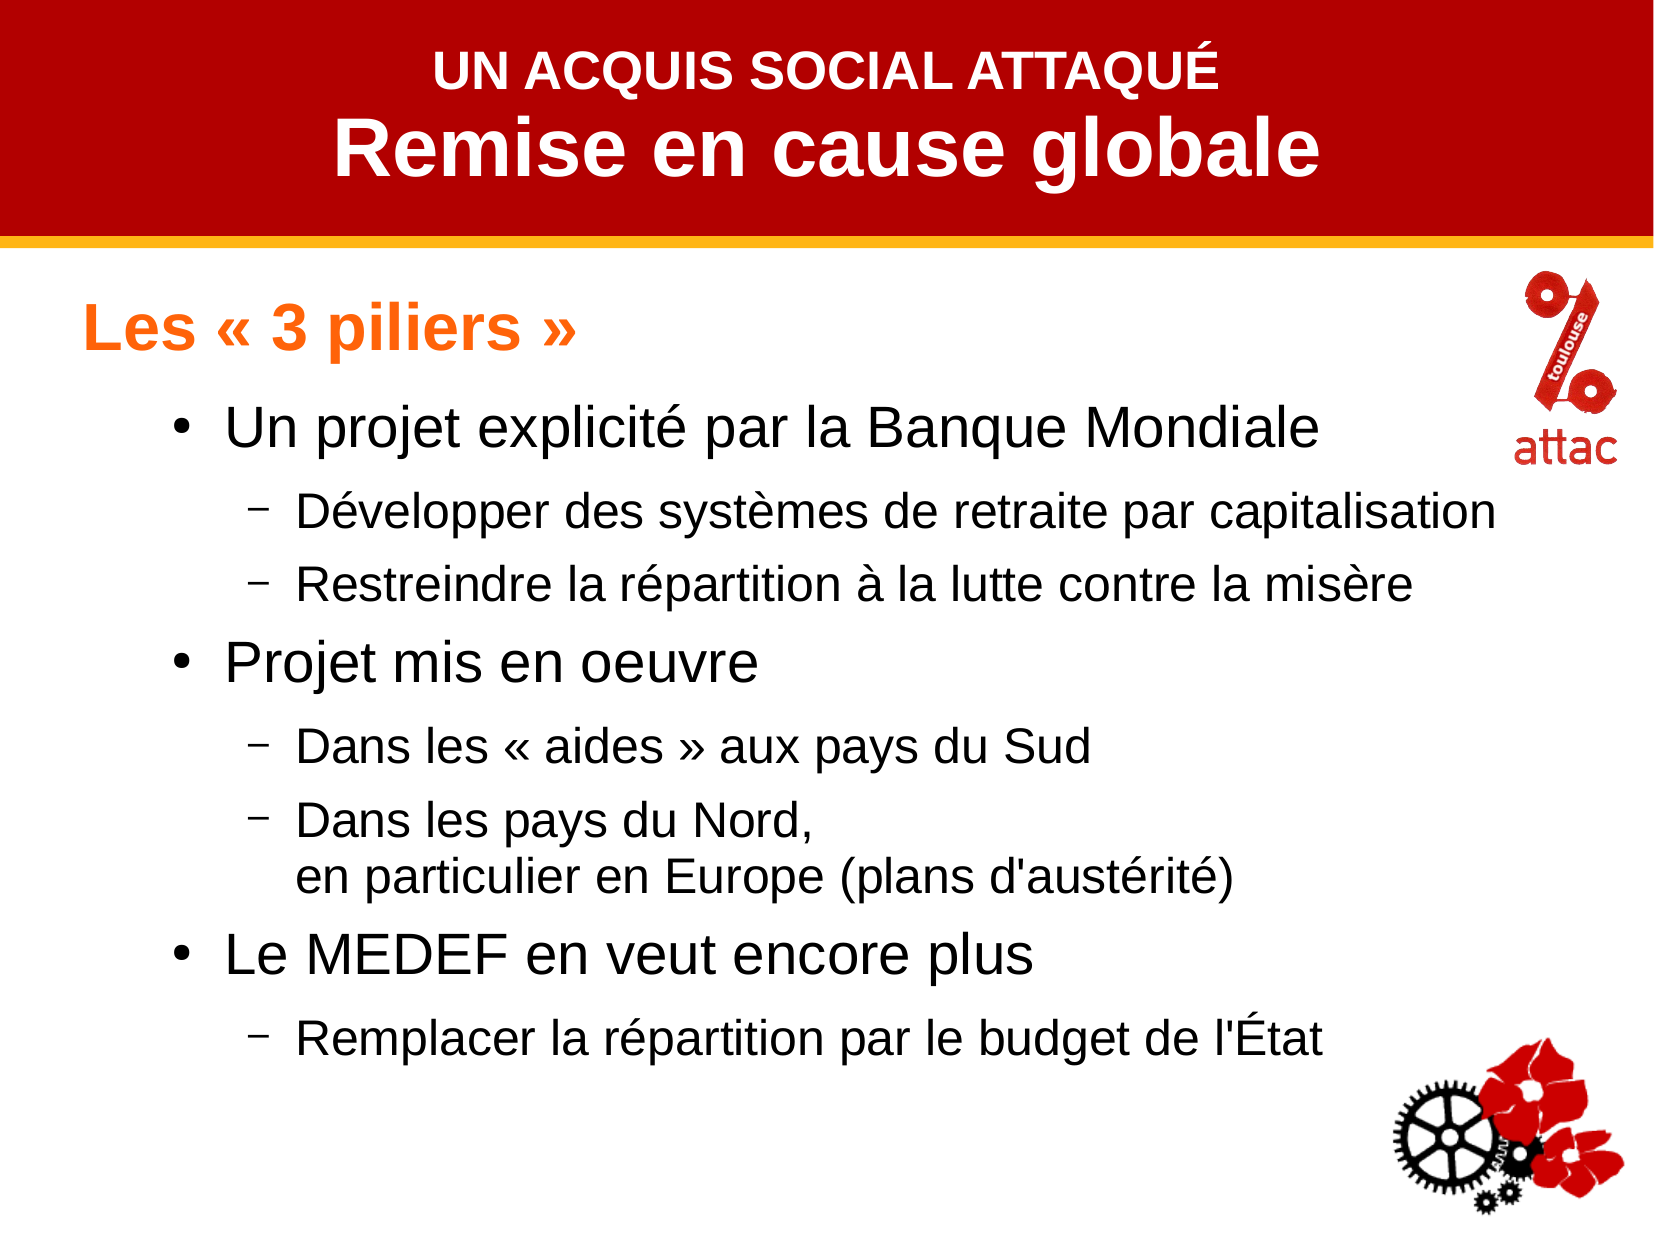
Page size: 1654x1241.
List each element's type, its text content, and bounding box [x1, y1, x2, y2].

picture [1509, 265, 1625, 473]
picture [1387, 1033, 1628, 1218]
title UN ACQUIS SOCIAL ATTAQUÉ Remise en cause globale [82, 21, 1571, 214]
list Les « 3 piliers » Un projet explicité par la Banque Mondiale Développer des systèmes de retraite par capitalisation Restreindre la répartition à la lutte contre la misère Projet mis en oeuvre Dans les « aides » aux pays du Sud Dans les pays du Nord, en particulier en Europe (plans d'austérité) Le MEDEF en veut encore plus Remplacer la répartition par le budget de l'État [82, 290, 1506, 1109]
